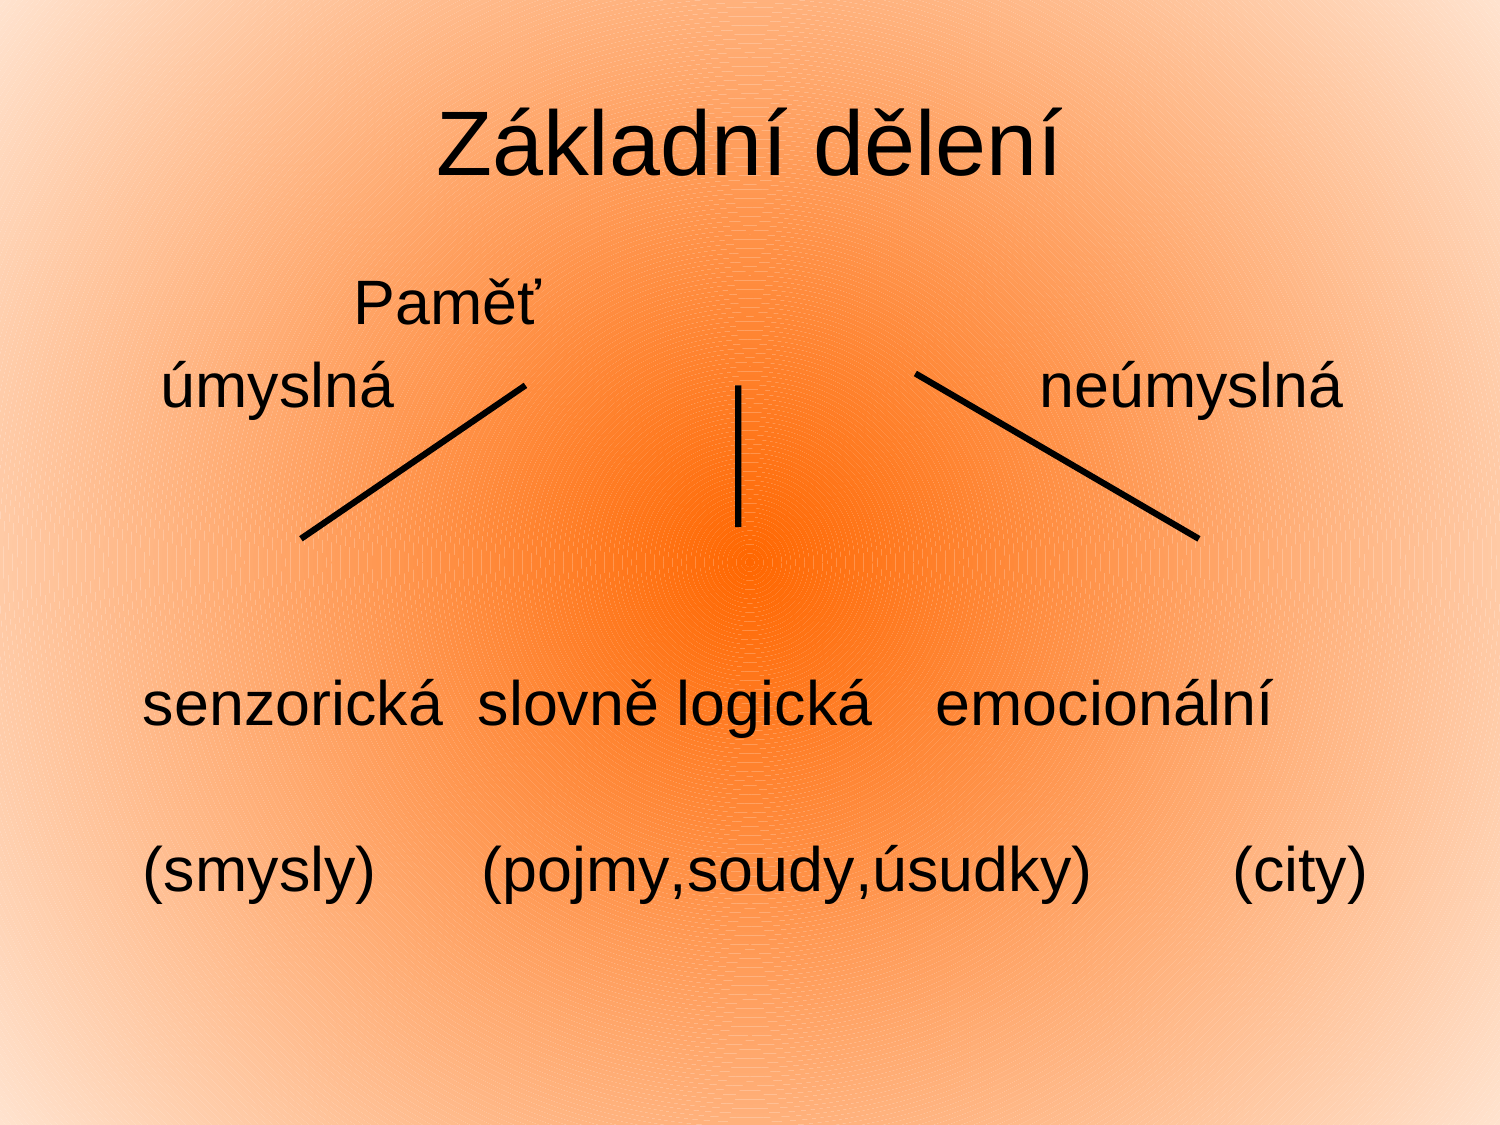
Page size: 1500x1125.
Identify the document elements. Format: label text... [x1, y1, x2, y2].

title Základní dělení [75, 45, 1426, 233]
list Paměť úmyslná neúmyslná senzorická slovně logická emocionální (smysly) (pojmy,soudy,úsudky) (city) [75, 262, 1426, 1005]
